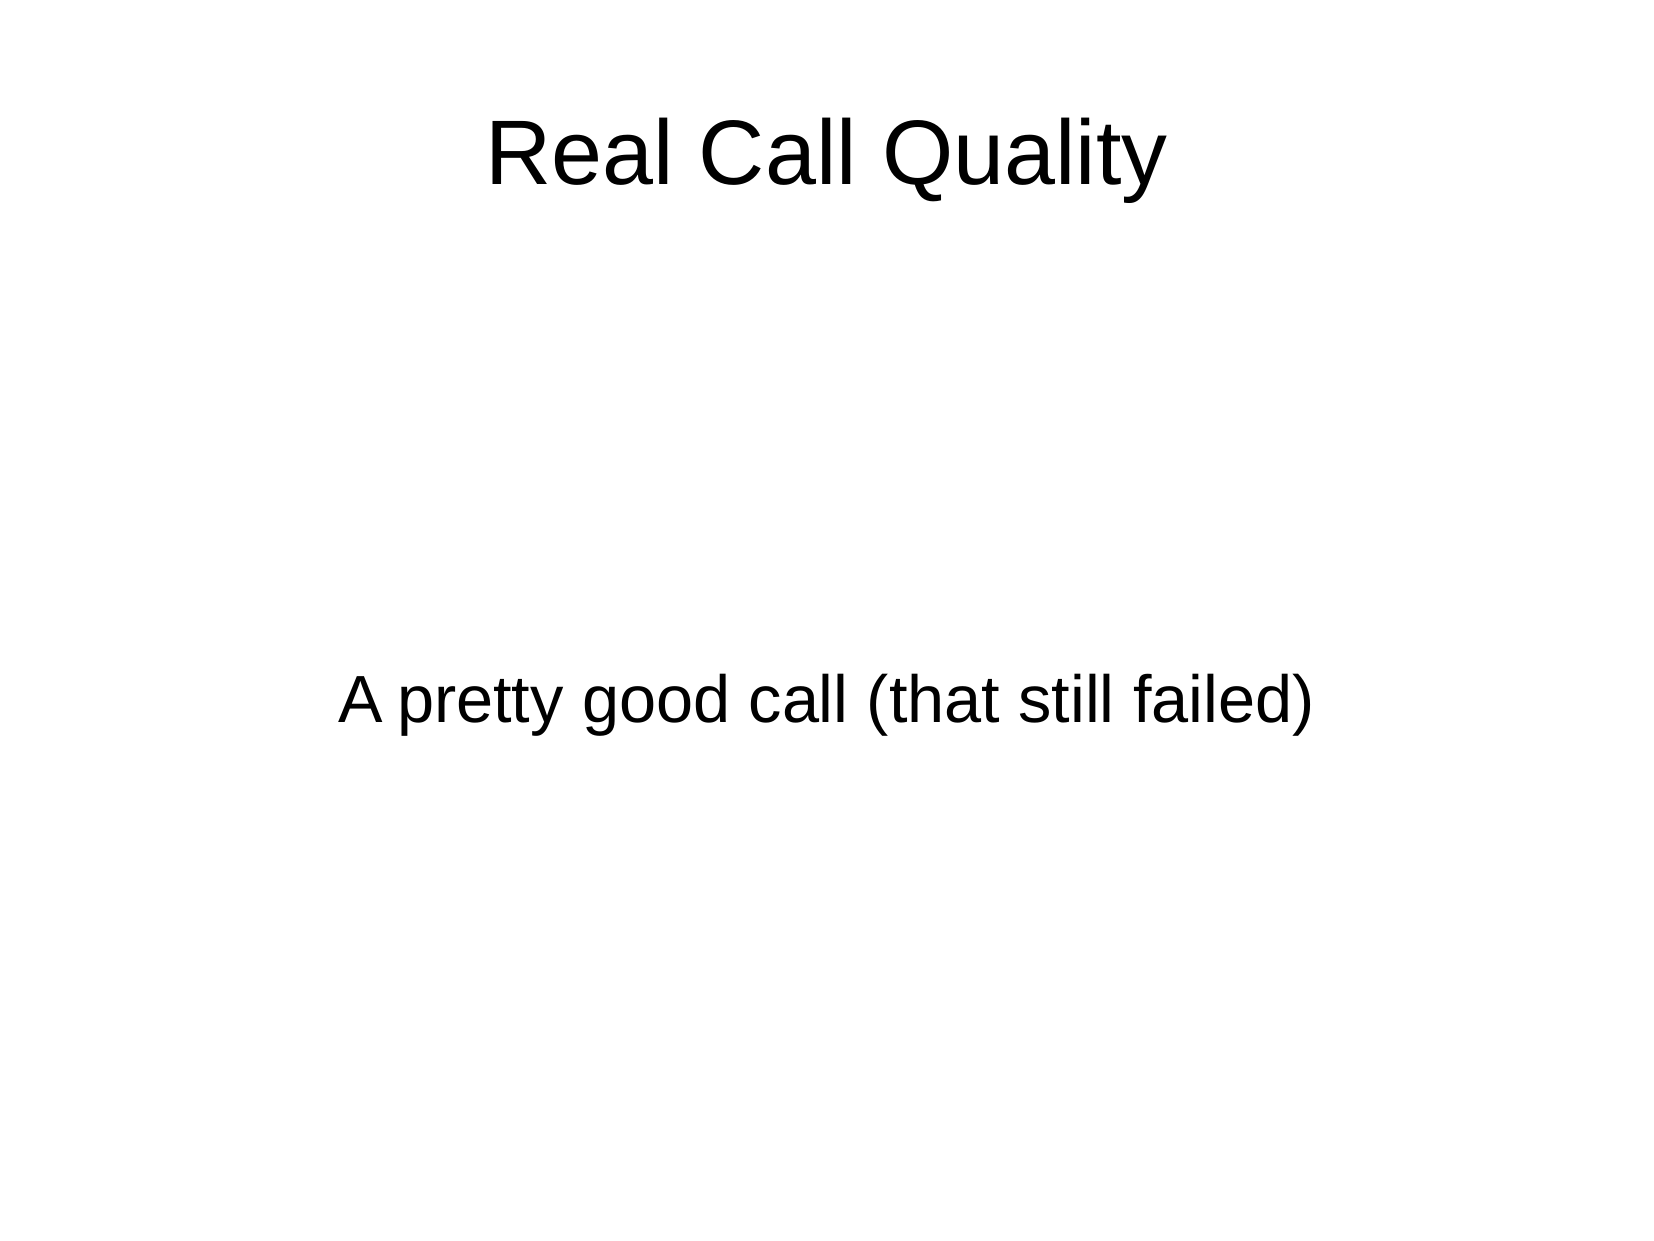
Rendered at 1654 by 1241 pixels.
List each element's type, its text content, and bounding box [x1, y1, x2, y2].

subtitle A pretty good call (that still failed) [82, 297, 1571, 1102]
title Real Call Quality [82, 49, 1571, 257]
